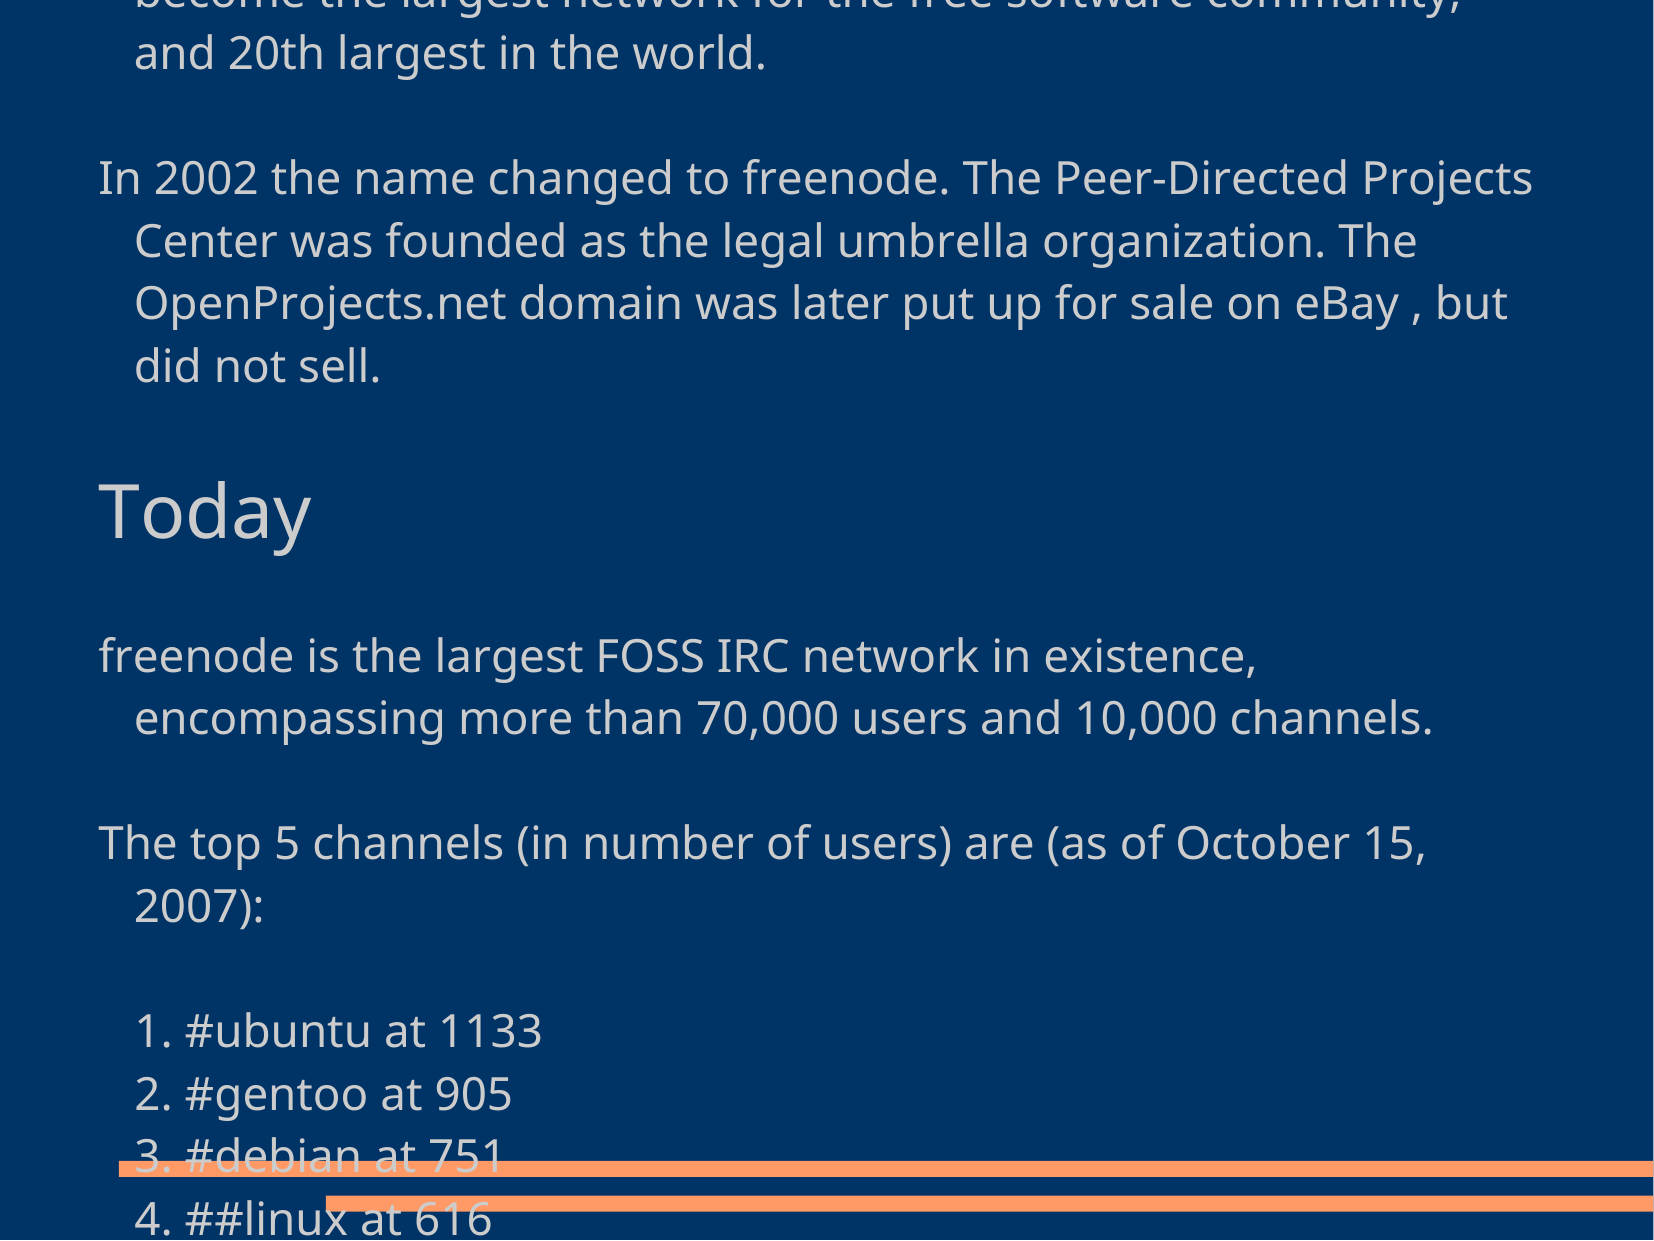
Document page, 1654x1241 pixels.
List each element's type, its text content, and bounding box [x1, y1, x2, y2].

subtitle In early 1998 it changed to Open Projects Net (OPN) with about 200 users and under 20 channels. The OPN soon grew to become the largest network for the free software community, and 20th largest in the world. In 2002 the name changed to freenode. The Peer-Directed Projects Center was founded as the legal umbrella organization. The OpenProjects.net domain was later put up for sale on eBay , but did not sell. Today freenode is the largest FOSS IRC network in existence, encompassing more than 70,000 users and 10,000 channels. The top 5 channels (in number of users) are (as of October 15, 2007): 1. #ubuntu at 1133 2. #gentoo at 905 3. #debian at 751 4. ##linux at 616 5. ##php at 553 [98, 0, 1538, 1207]
